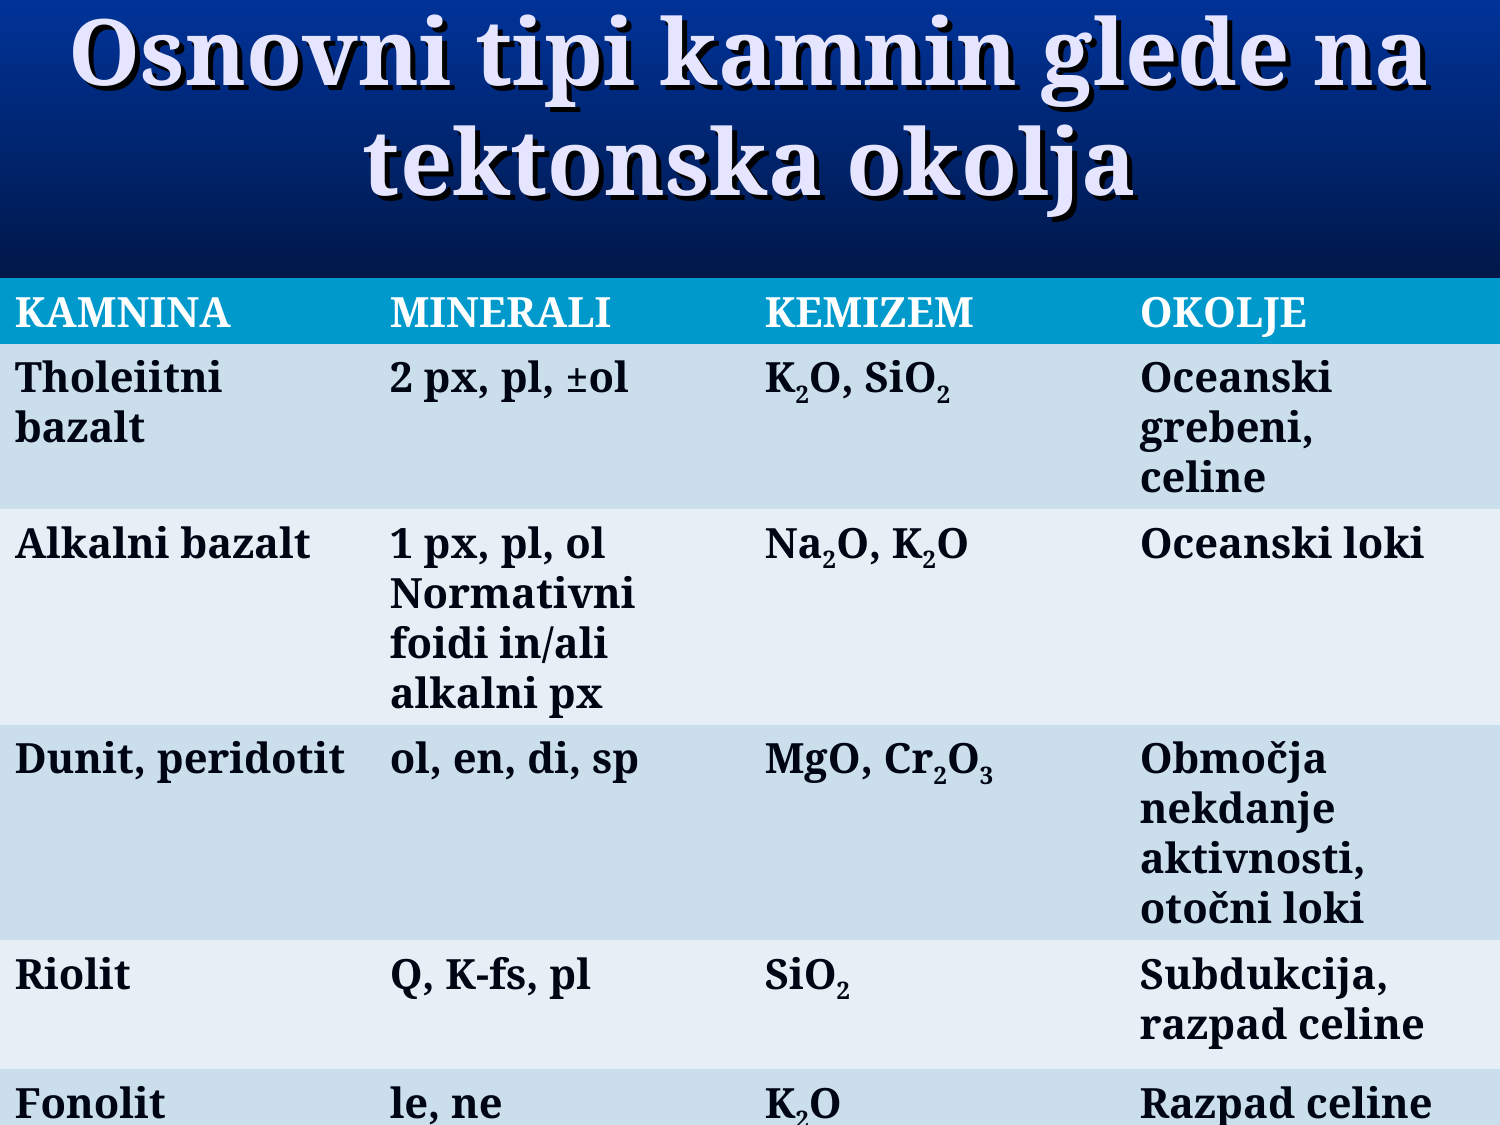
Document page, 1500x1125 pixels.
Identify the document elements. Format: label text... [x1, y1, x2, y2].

table_header OKOLJE [1125, 278, 1500, 344]
table_cell Tholeiitni bazalt [0, 344, 375, 509]
table_cell Dunit, peridotit [0, 725, 375, 940]
table_header KEMIZEM [750, 278, 1125, 344]
table_cell Razpad celine [1125, 1069, 1500, 1125]
table_cell Oceanski grebeni, celine [1125, 344, 1500, 509]
table_header KAMNINA [0, 278, 375, 344]
table_cell ol, en, di, sp [375, 725, 750, 940]
table_cell Q, K-fs, pl [375, 940, 750, 1069]
table_cell 2 px, pl, ±ol [375, 344, 750, 509]
table_cell le, ne [375, 1069, 750, 1125]
table_cell Oceanski loki [1125, 509, 1500, 725]
table_cell 1 px, pl, ol Normativni foidi in/ali alkalni px [375, 509, 750, 725]
table_cell MgO, Cr2O3 [750, 725, 1125, 940]
table_cell Riolit [0, 940, 375, 1069]
title Osnovni tipi kamnin glede na tektonska okolja [0, 0, 1500, 222]
table_cell K2O, SiO2 [750, 344, 1125, 509]
table_cell K2O [750, 1069, 1125, 1125]
table_cell Na2O, K2O [750, 509, 1125, 725]
table_cell Subdukcija, razpad celine [1125, 940, 1500, 1069]
table_cell Območja nekdanje aktivnosti, otočni loki [1125, 725, 1500, 940]
table_cell Alkalni bazalt [0, 509, 375, 725]
table_cell SiO2 [750, 940, 1125, 1069]
table_header MINERALI [375, 278, 750, 344]
table_cell Fonolit [0, 1069, 375, 1125]
